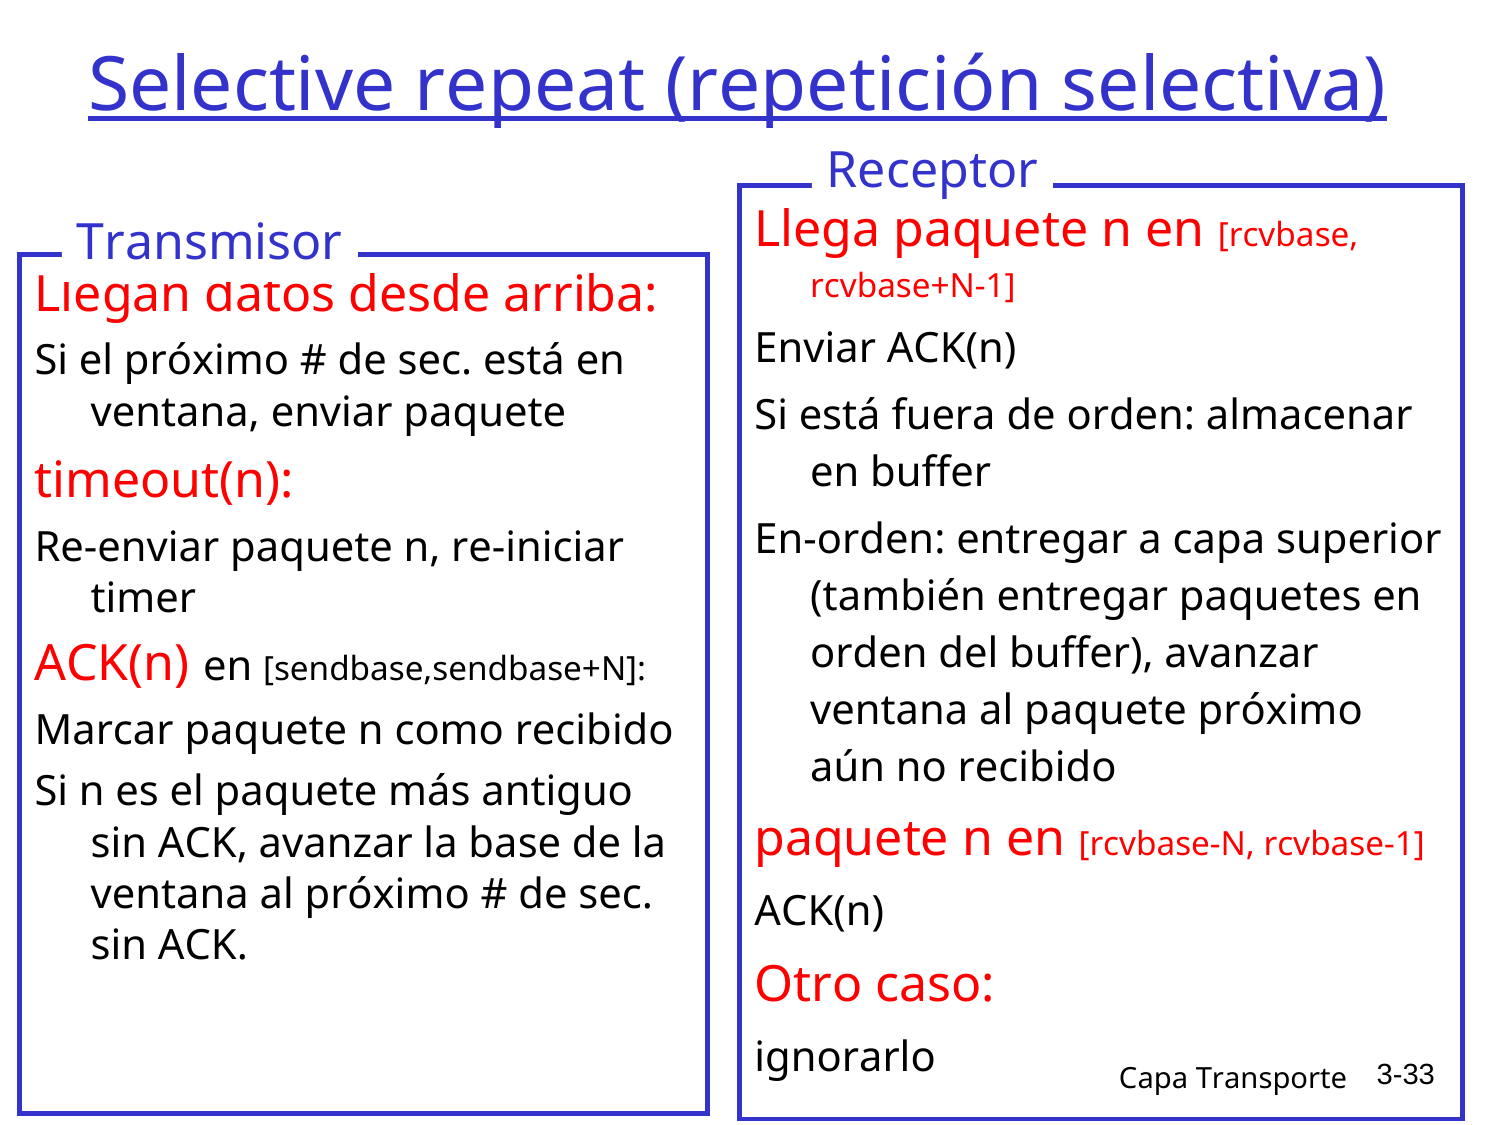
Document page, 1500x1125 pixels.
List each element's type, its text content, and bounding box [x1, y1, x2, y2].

text_box Transmisor [61, 198, 358, 282]
list Llegan datos desde arriba: Si el próximo # de sec. está en ventana, enviar paquete timeout(n): Re-enviar paquete n, re-iniciar timer ACK(n) en [sendbase,sendbase+N]: Marcar paquete n como recibido Si n es el paquete más antiguo sin ACK, avanzar la base de la ventana al próximo # de sec. sin ACK. [19, 254, 708, 1114]
text_box Llega paquete n en [rcvbase, rcvbase+N-1] Enviar ACK(n)‏ Si está fuera de orden: almacenar en buffer En-orden: entregar a capa superior (también entregar paquetes en orden del buffer), avanzar ventana al paquete próximo aún no recibido paquete n en [rcvbase-N, rcvbase-1] ACK(n)‏ Otro caso: ignorarlo [739, 185, 1463, 1120]
text_box Receptor [811, 126, 1053, 211]
title Selective repeat (repetición selectiva)‏ [73, 11, 1463, 150]
